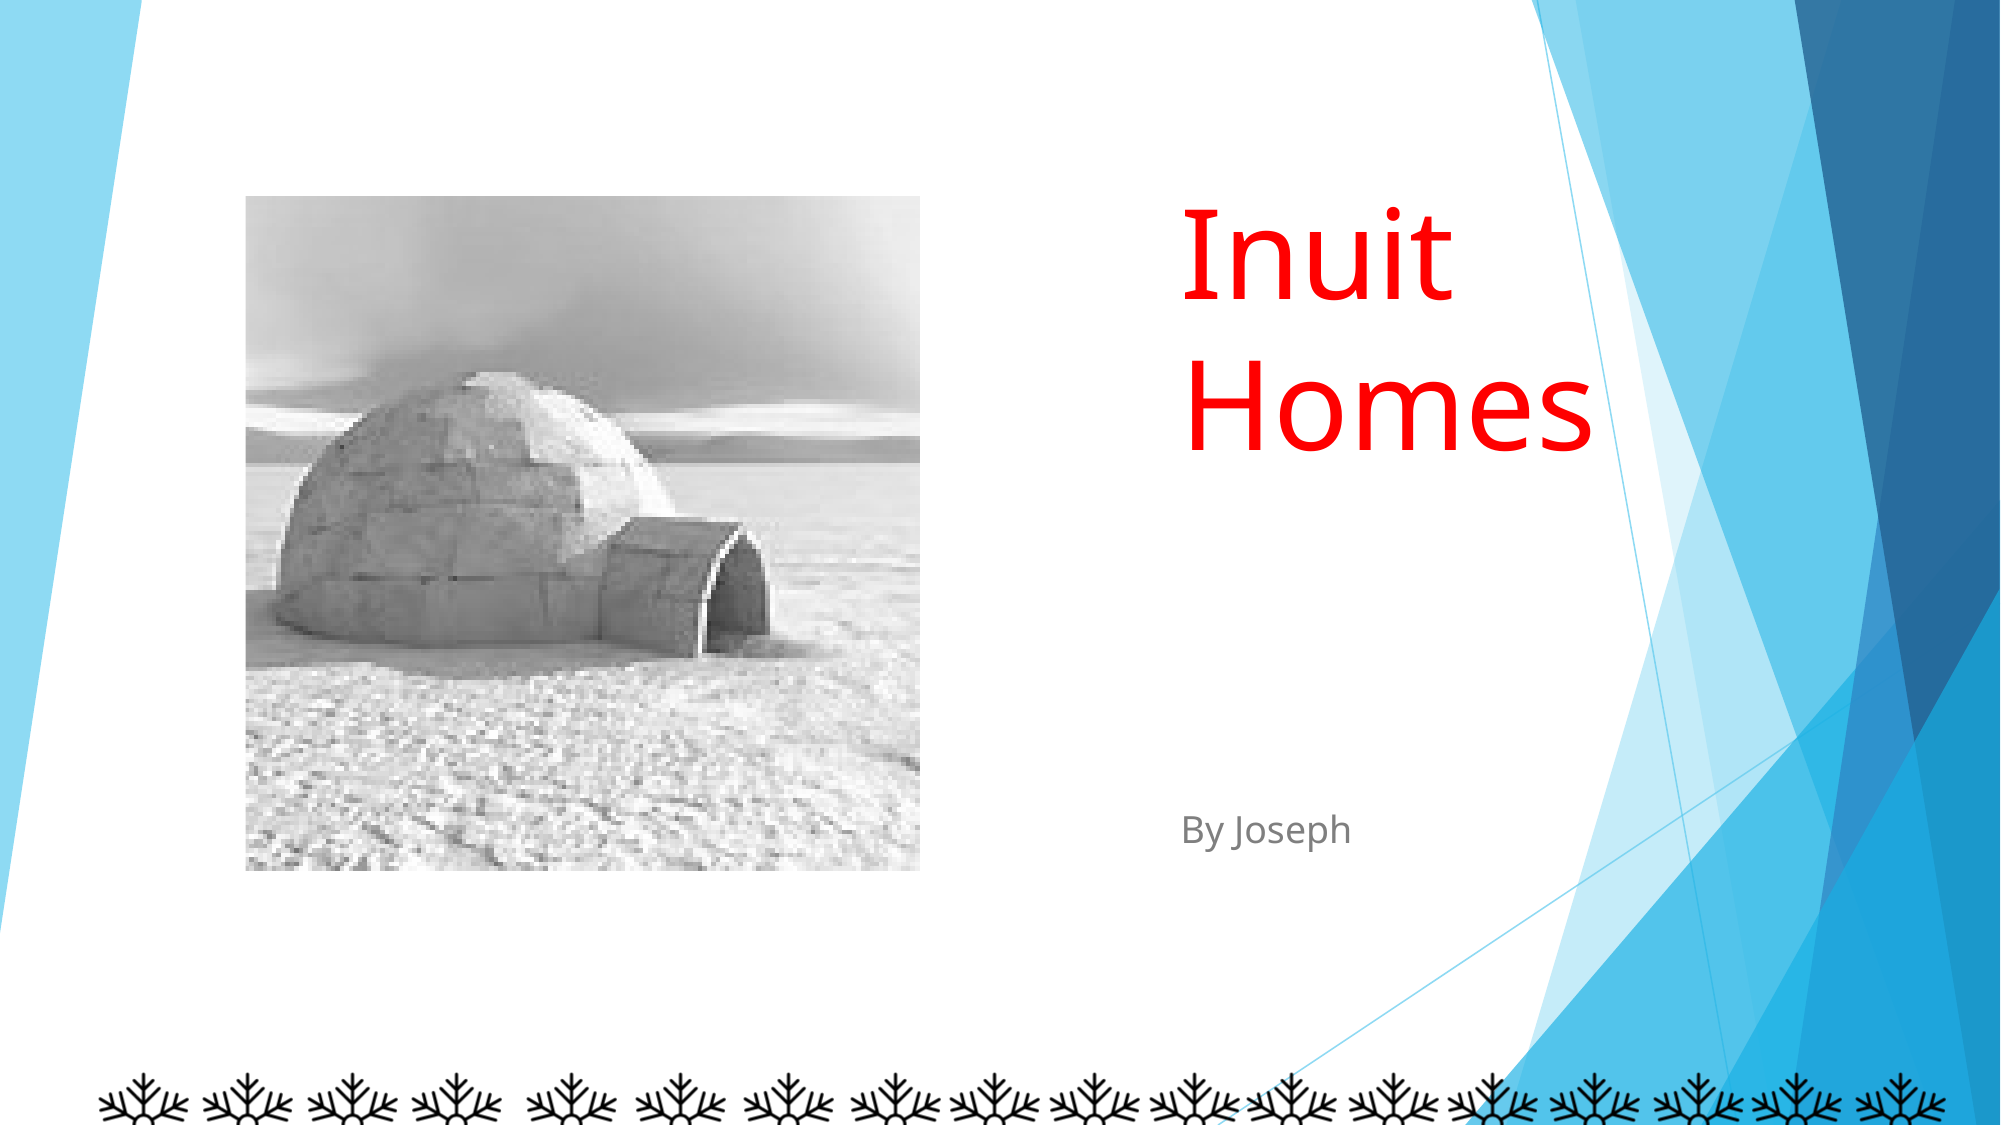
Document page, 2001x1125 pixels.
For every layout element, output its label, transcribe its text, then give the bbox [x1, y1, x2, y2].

picture [245, 196, 920, 871]
picture [68, 1049, 1976, 1125]
title Inuit Homes [1165, 163, 1881, 783]
subtitle By Joseph [1165, 798, 1881, 999]
